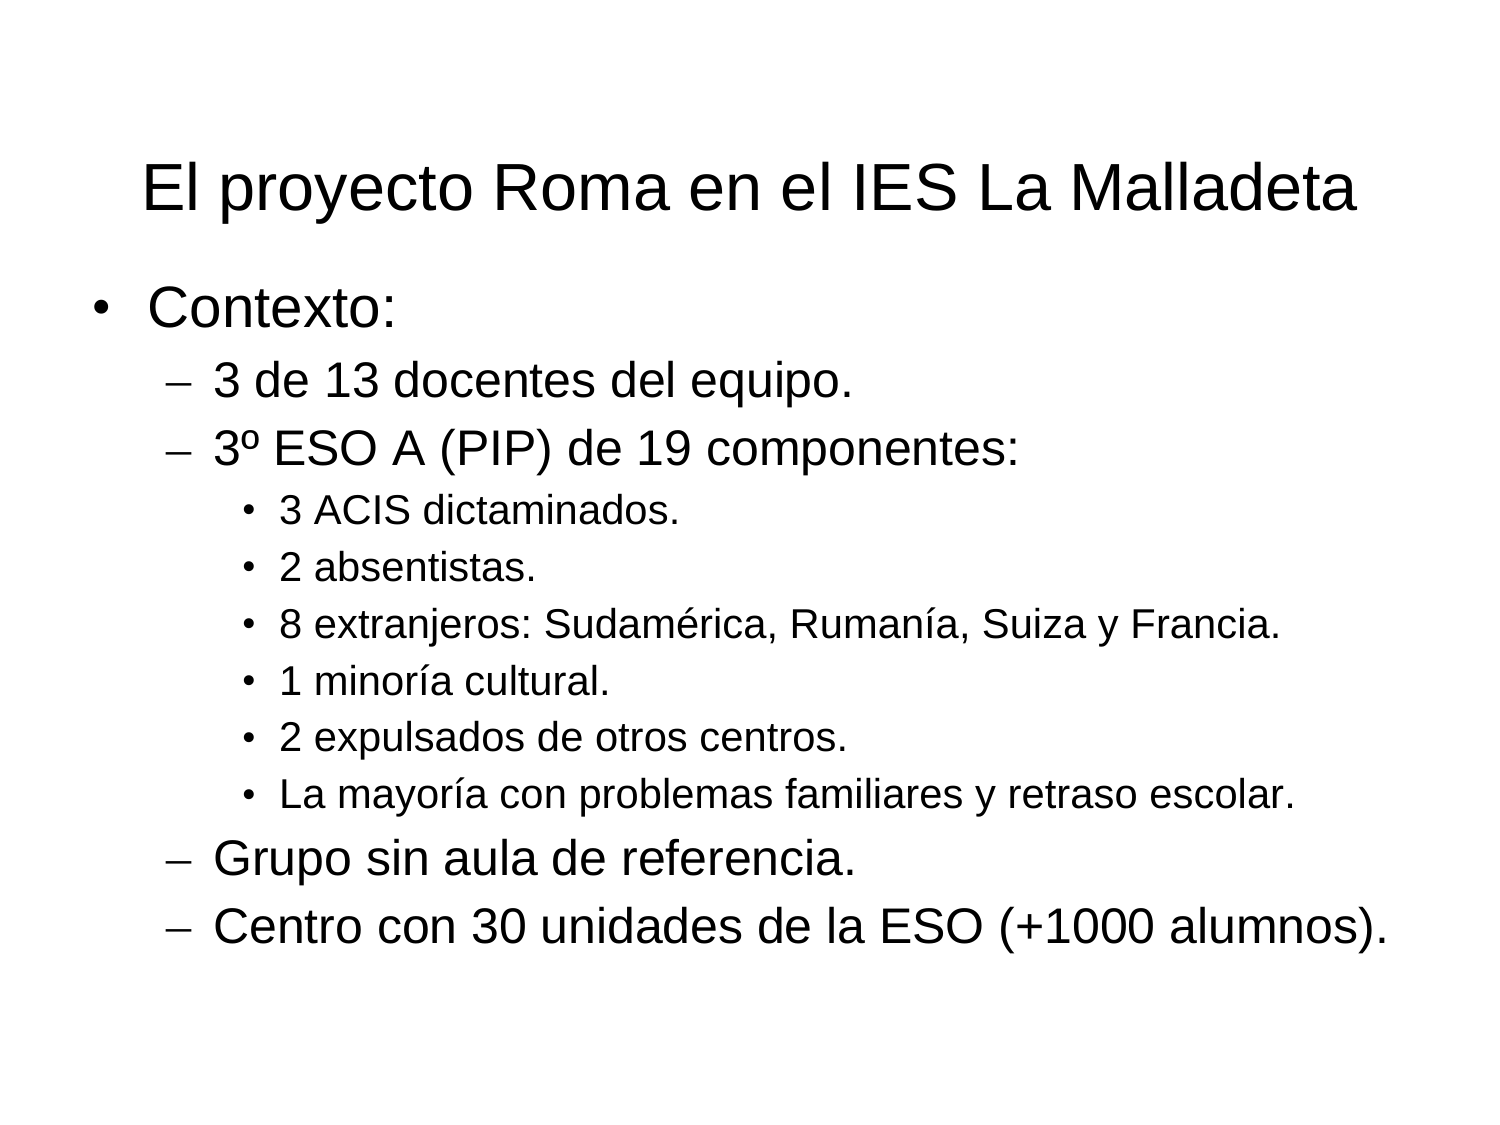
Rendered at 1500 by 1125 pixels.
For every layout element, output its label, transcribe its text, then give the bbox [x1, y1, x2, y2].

list Contexto: 3 de 13 docentes del equipo. 3º ESO A (PIP) de 19 componentes: 3 ACIS dictaminados. 2 absentistas. 8 extranjeros: Sudamérica, Rumanía, Suiza y Francia. 1 minoría cultural. 2 expulsados de otros centros. La mayoría con problemas familiares y retraso escolar. Grupo sin aula de referencia. Centro con 30 unidades de la ESO (+1000 alumnos). [76, 267, 1427, 1010]
title El proyecto Roma en el IES La Malladeta [75, 75, 1426, 301]
